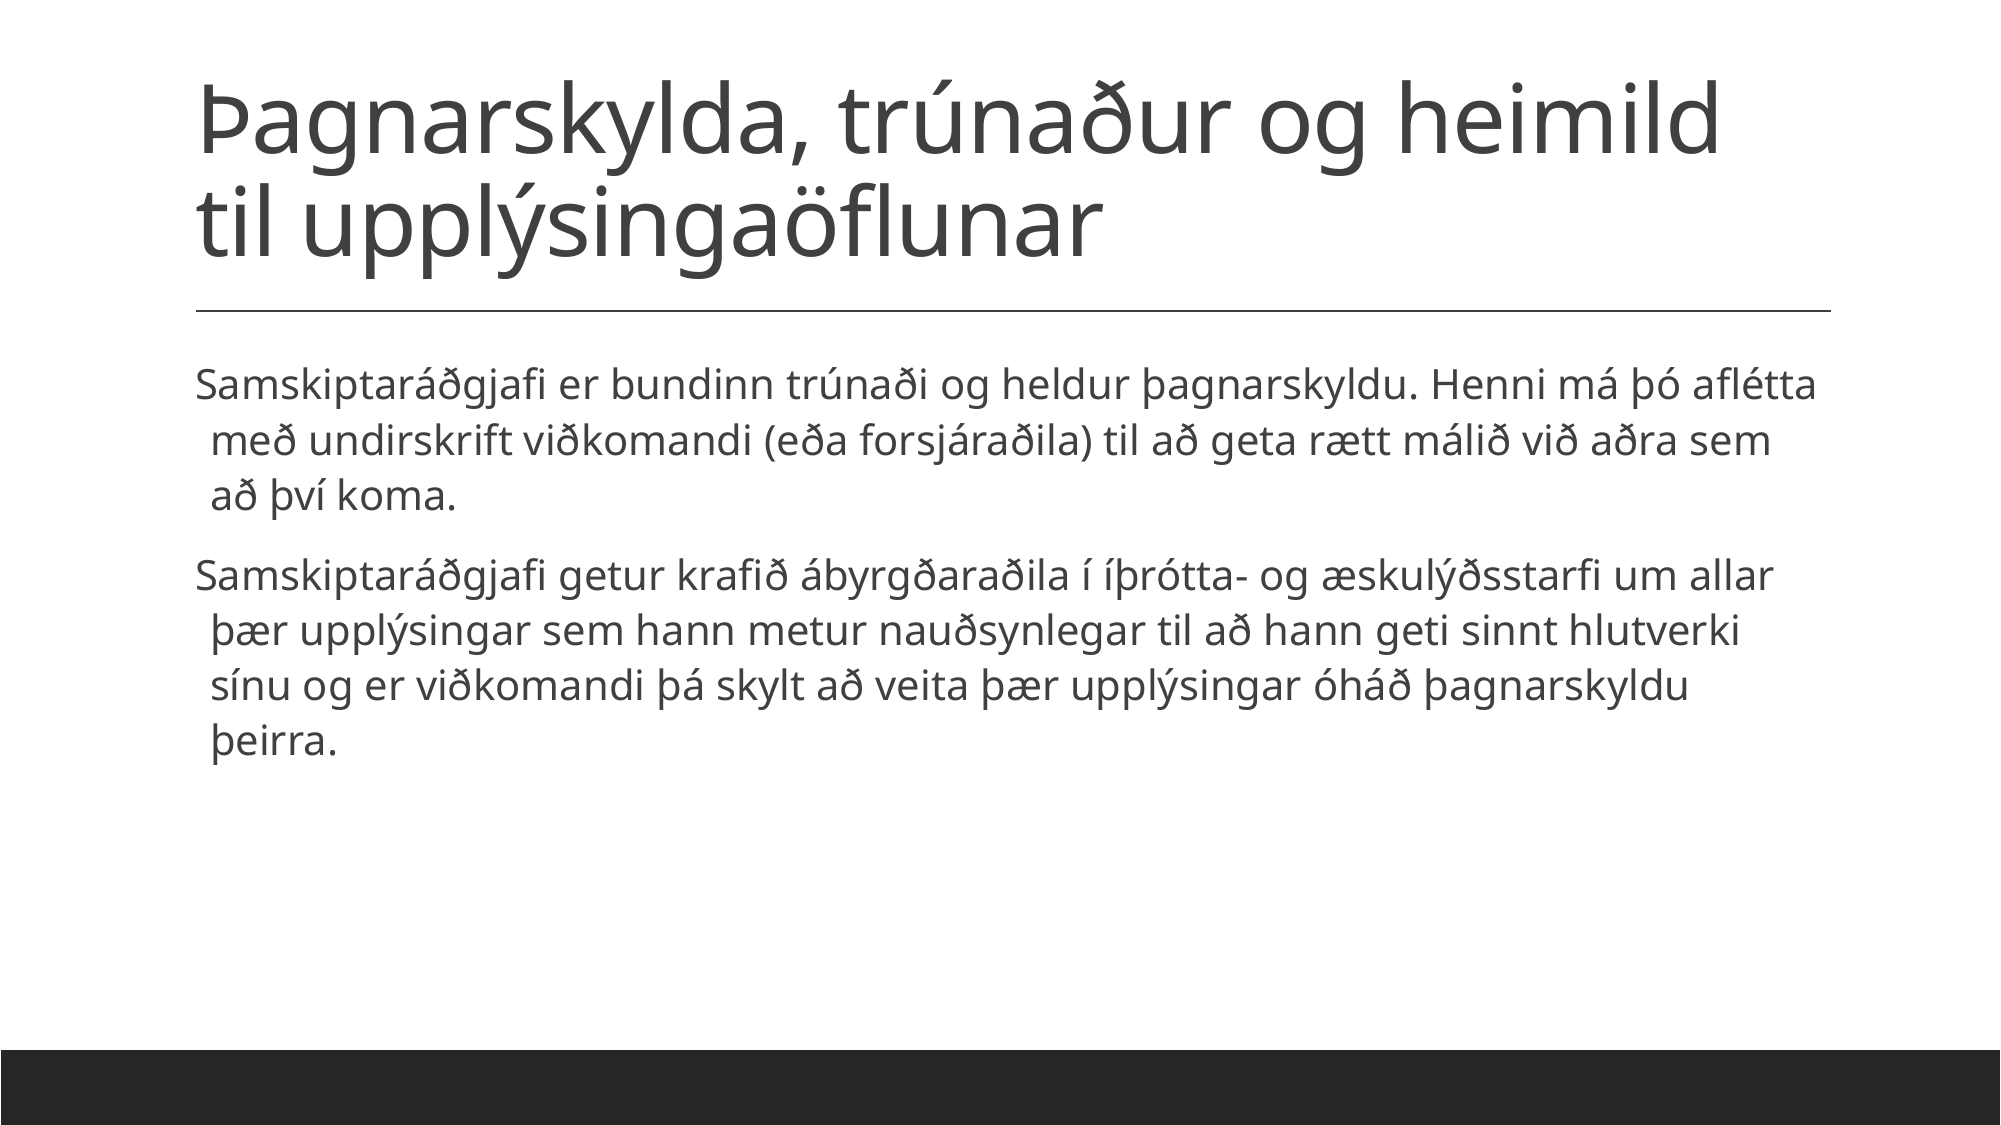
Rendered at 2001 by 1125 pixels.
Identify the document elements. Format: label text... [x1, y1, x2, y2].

list Samskiptaráðgjafi er bundinn trúnaði og heldur þagnarskyldu. Henni má þó aflétta með undirskrift viðkomandi (eða forsjáraðila) til að geta rætt málið við aðra sem að því koma. Samskiptaráðgjafi getur krafið ábyrgðaraðila í íþrótta- og æskulýðsstarfi um allar þær upplýsingar sem hann metur nauðsynlegar til að hann geti sinnt hlutverki sínu og er viðkomandi þá skylt að veita þær upplýsingar óháð þagnarskyldu þeirra. [180, 345, 1831, 963]
title Þagnarskylda, trúnaður og heimild til upplýsingaöflunar [180, 47, 1831, 286]
